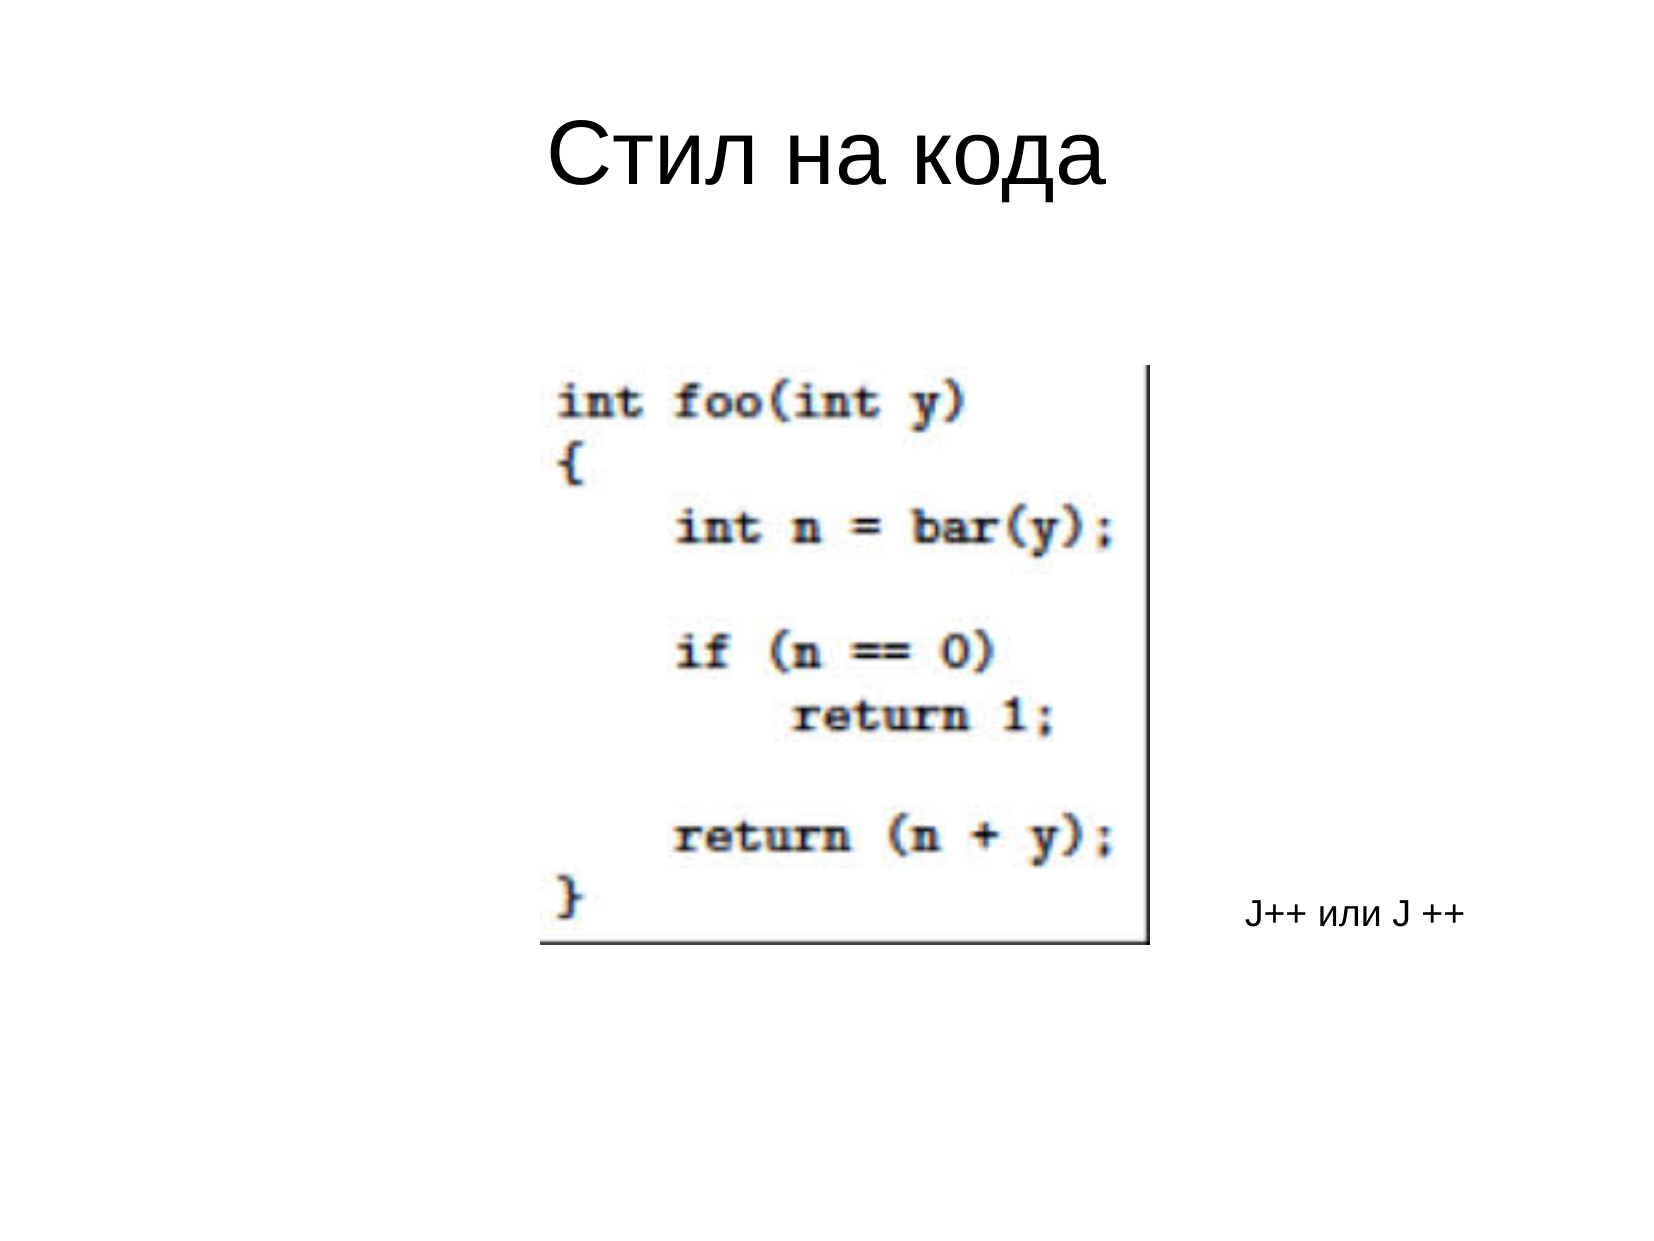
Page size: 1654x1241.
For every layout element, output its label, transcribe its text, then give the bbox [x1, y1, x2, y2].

text_box J++ или J ++ [1230, 885, 1481, 942]
title Стил на кода [82, 49, 1571, 257]
picture [540, 365, 1150, 946]
